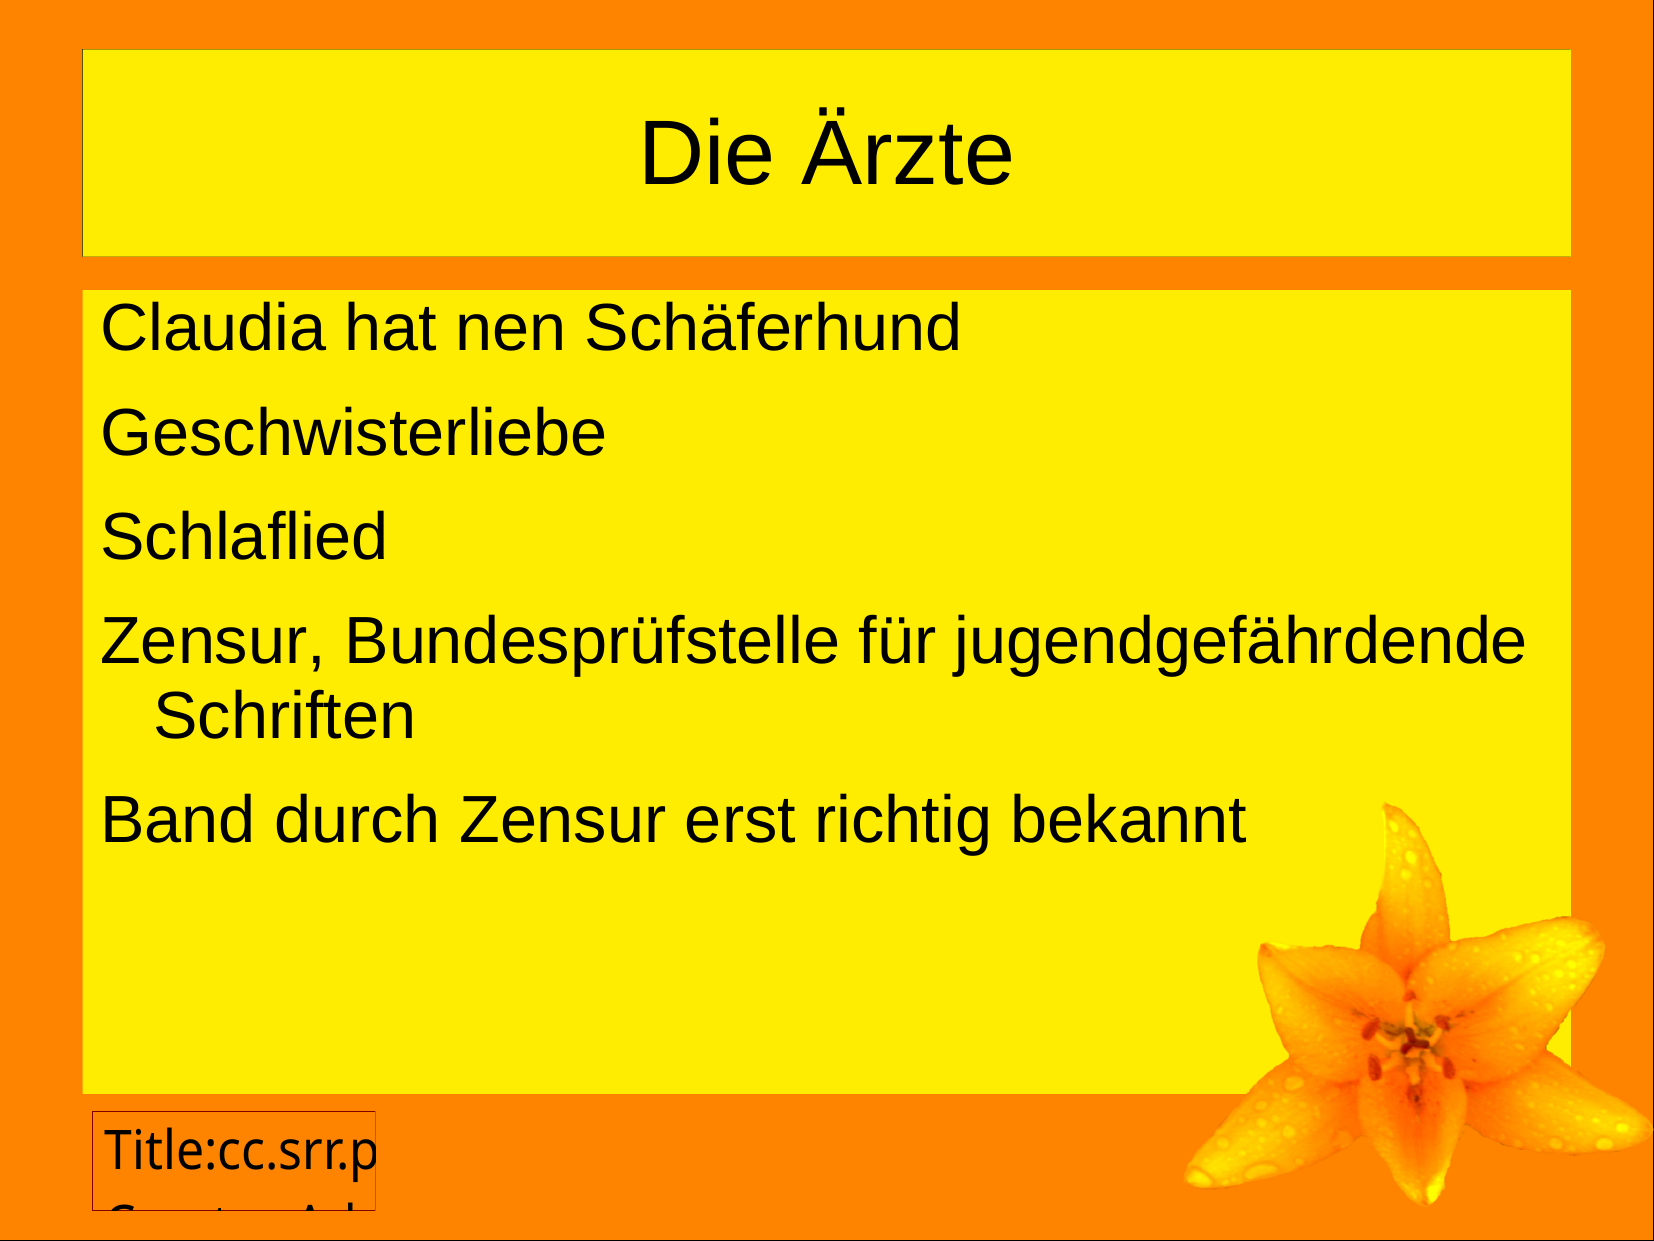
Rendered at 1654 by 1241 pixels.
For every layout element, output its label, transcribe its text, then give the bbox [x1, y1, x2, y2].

picture [88, 1108, 376, 1211]
title Die Ärzte [82, 49, 1571, 257]
text_box [0, 0, 1654, 1241]
picture [1181, 767, 1654, 1241]
list Claudia hat nen Schäferhund Geschwisterliebe Schlaflied Zensur, Bundesprüfstelle für jugendgefährdende Schriften Band durch Zensur erst richtig bekannt [82, 290, 1571, 1094]
